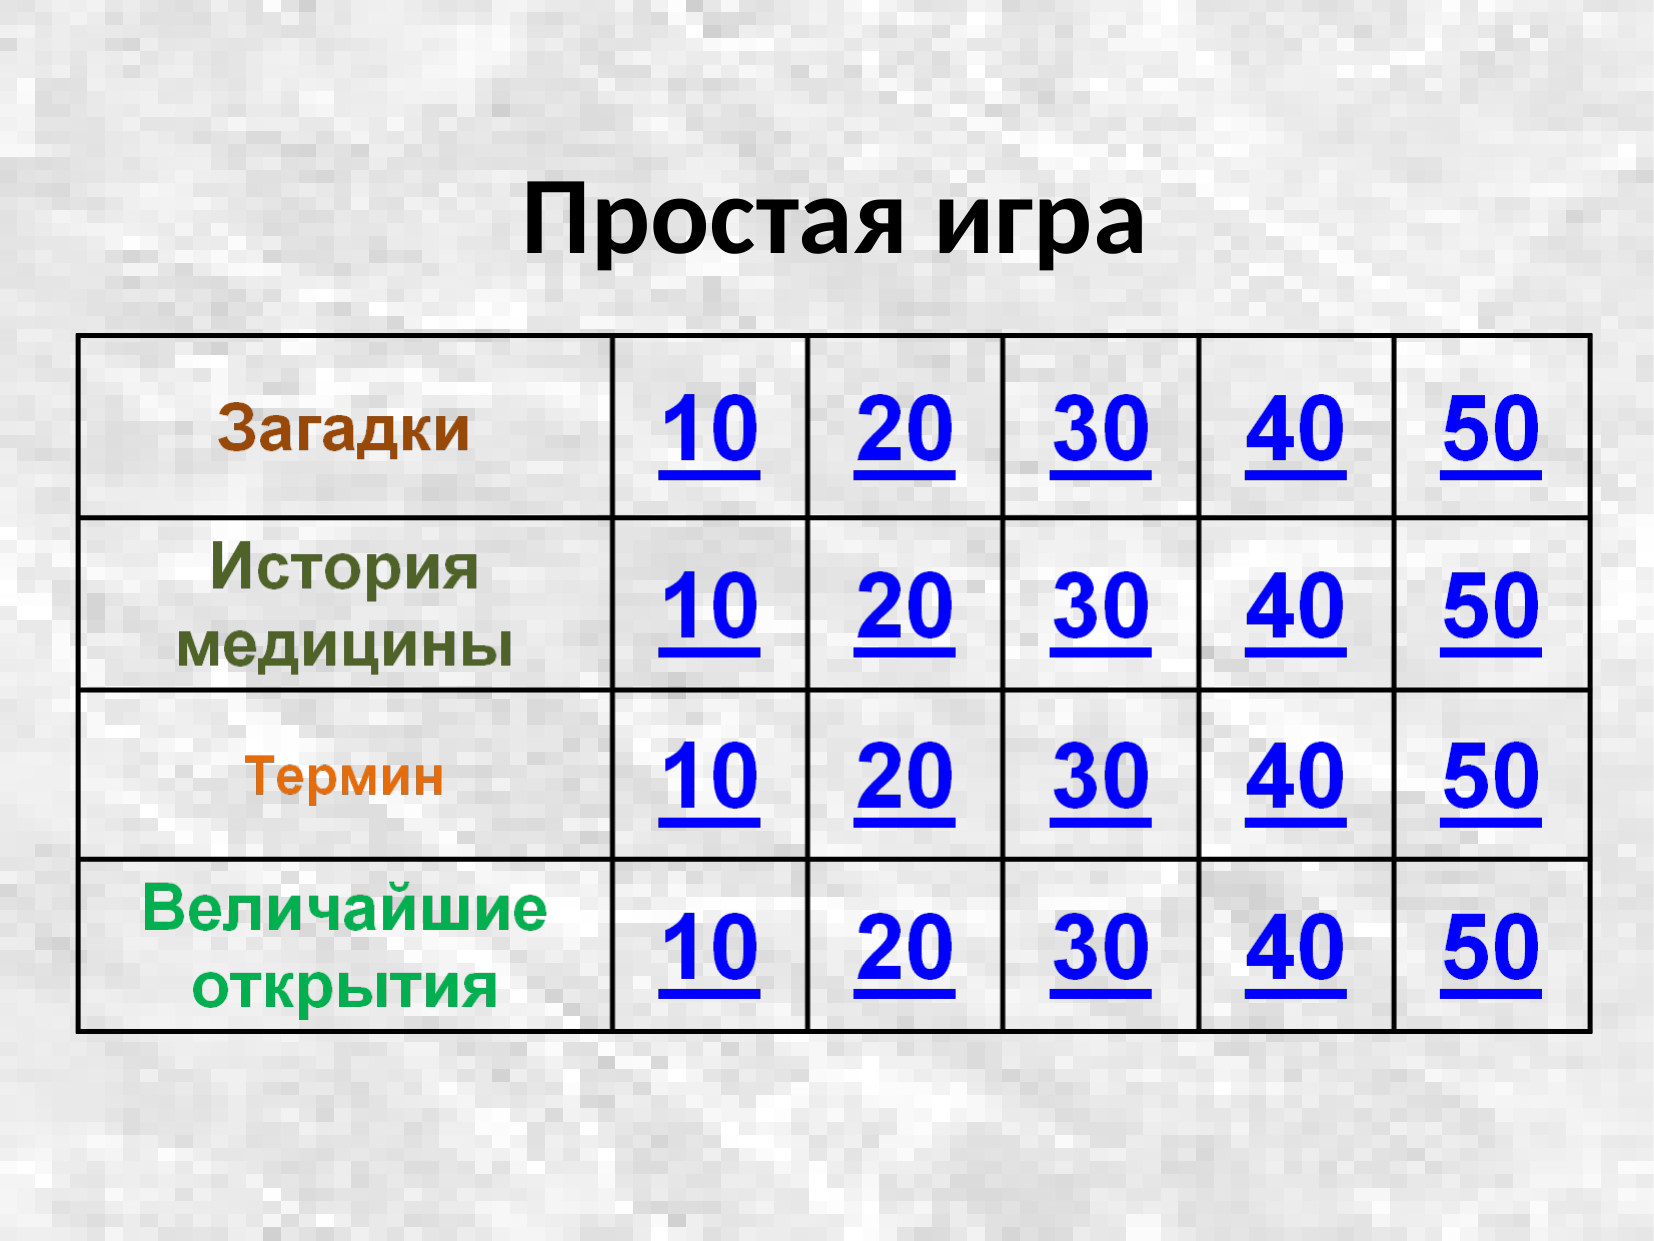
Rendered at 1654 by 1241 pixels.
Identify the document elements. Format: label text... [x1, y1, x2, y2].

picture [66, 323, 1601, 1043]
text_box Простая игра [71, 99, 1486, 308]
